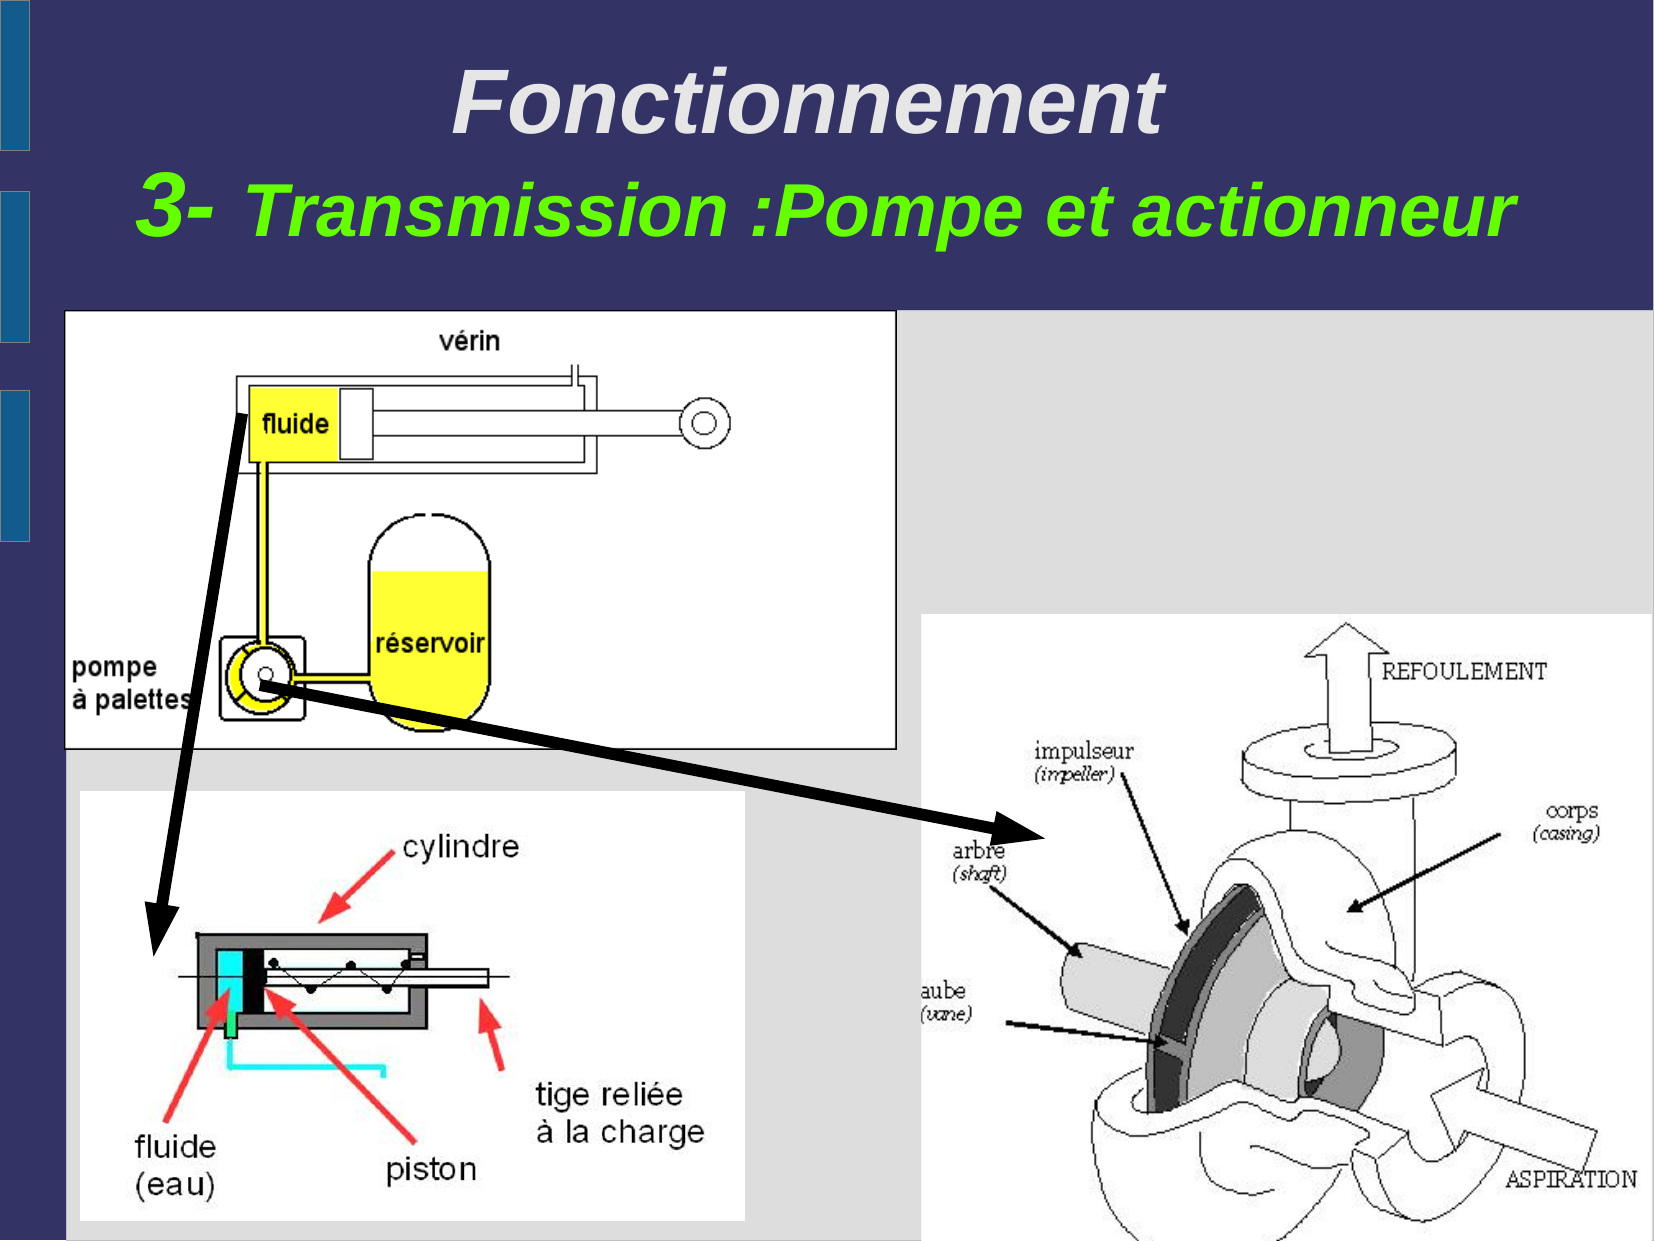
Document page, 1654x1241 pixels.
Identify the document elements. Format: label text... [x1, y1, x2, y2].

picture [80, 791, 745, 1221]
picture [64, 310, 897, 751]
picture [921, 614, 1652, 1241]
title Fonctionnement 3- Transmission :Pompe et actionneur [82, 49, 1534, 257]
